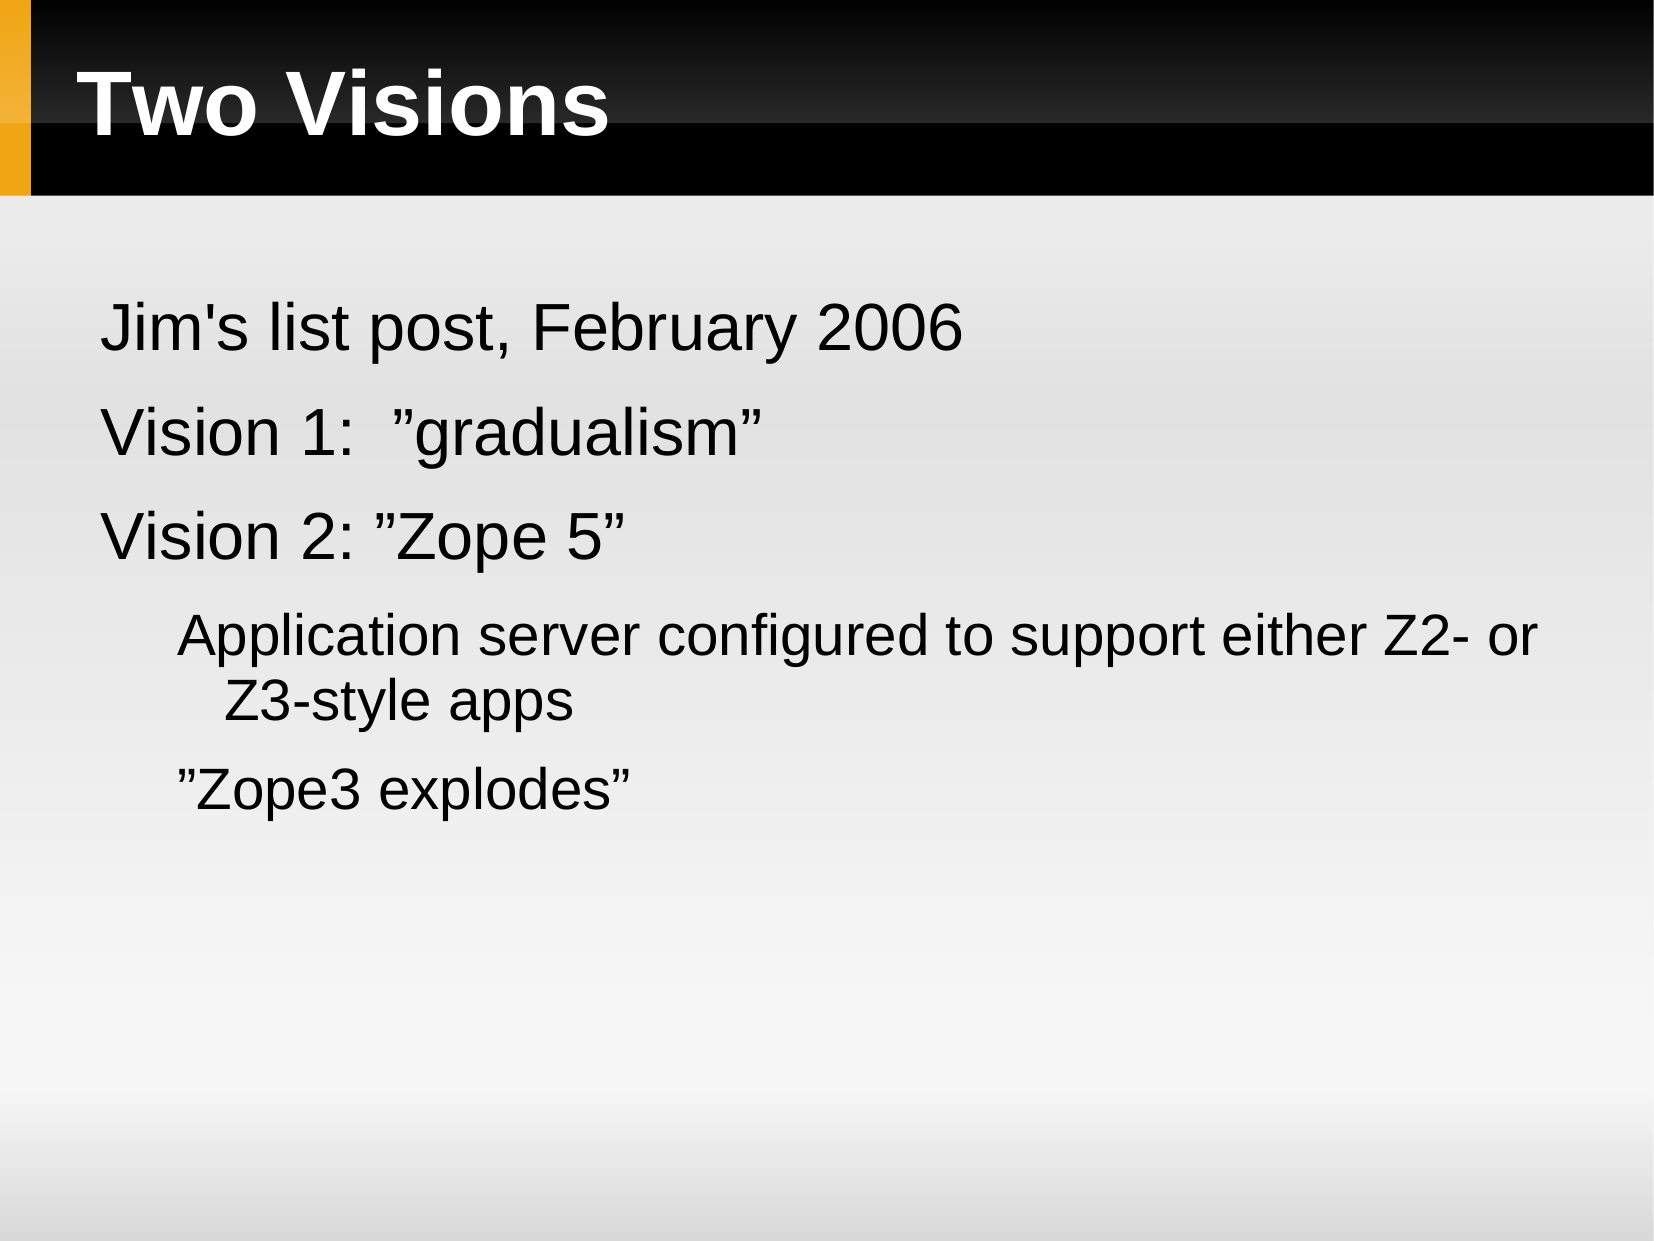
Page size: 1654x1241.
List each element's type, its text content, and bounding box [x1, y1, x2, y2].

list Jim's list post, February 2006 Vision 1: ”gradualism” Vision 2: ”Zope 5” Application server configured to support either Z2- or Z3-style apps ”Zope3 explodes” [82, 290, 1571, 1094]
title Two Visions [76, 7, 1565, 200]
picture [0, 0, 1654, 1241]
